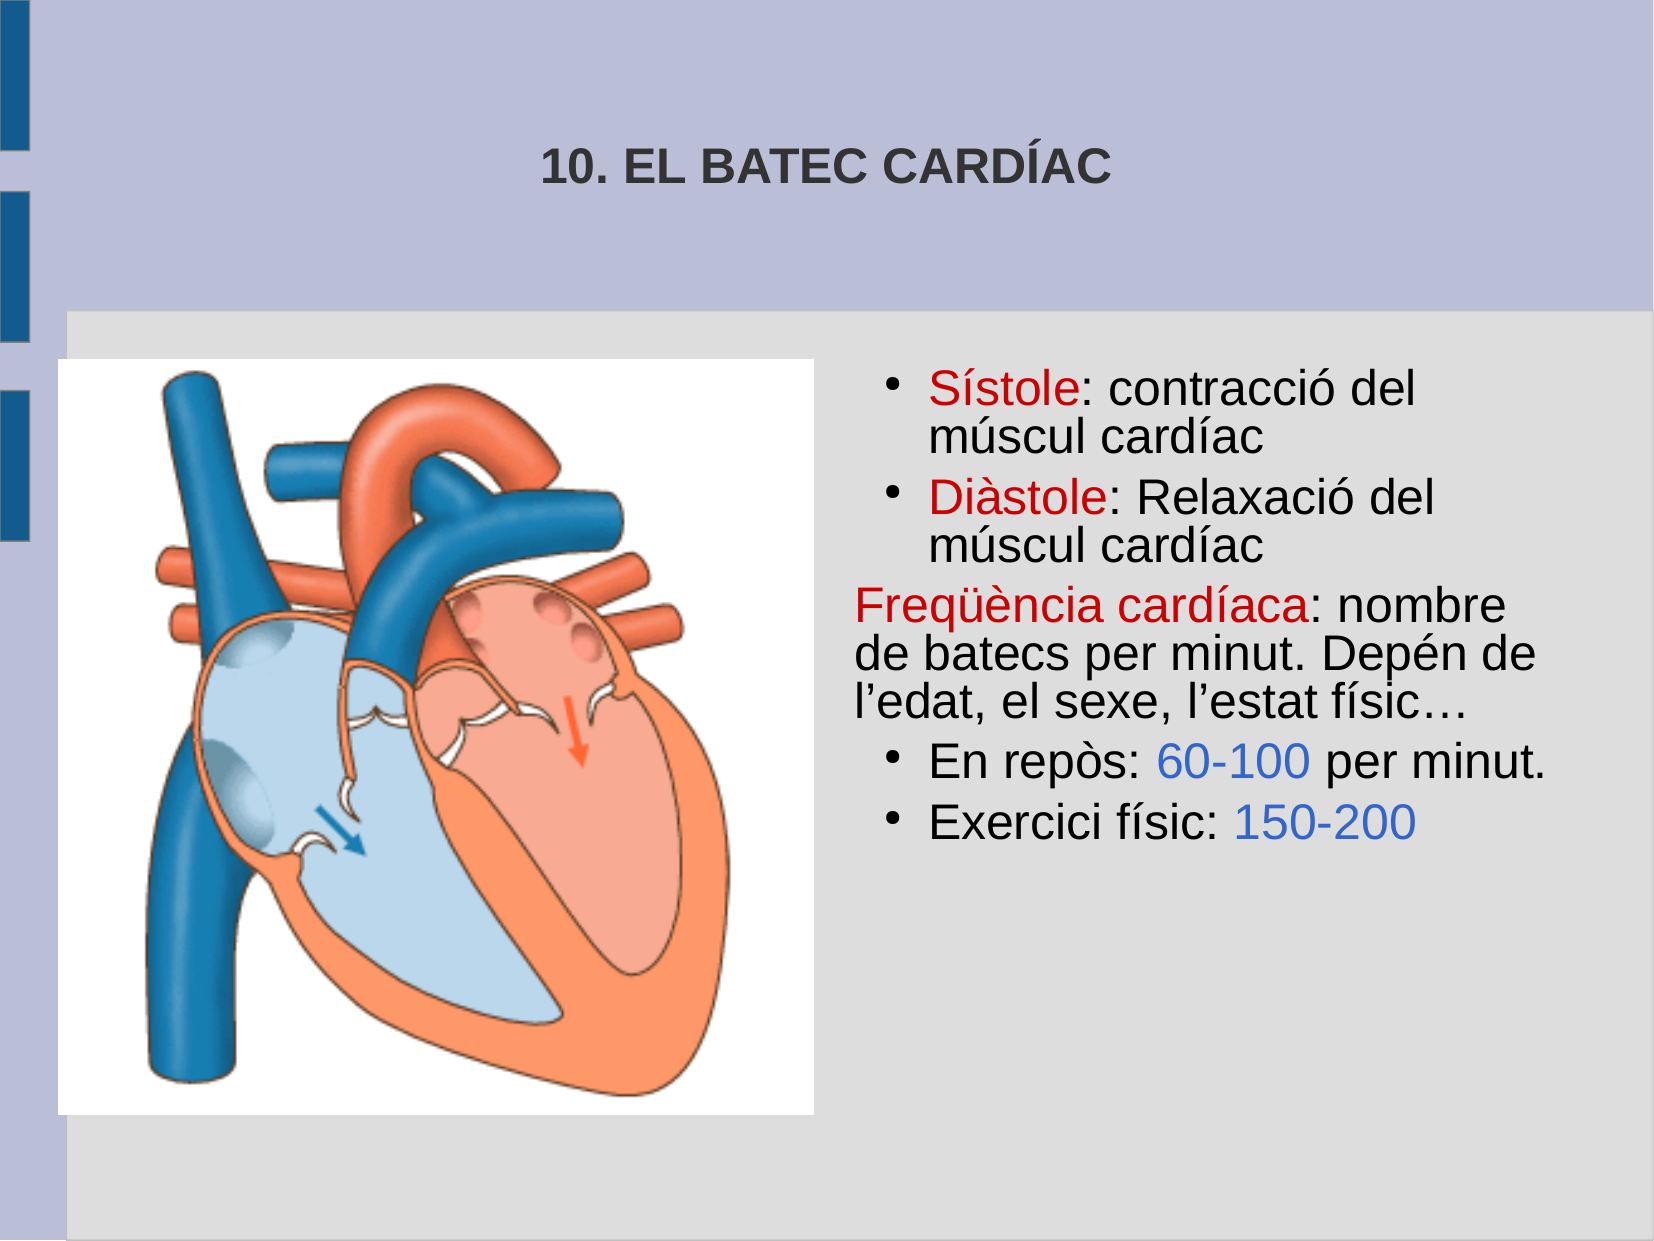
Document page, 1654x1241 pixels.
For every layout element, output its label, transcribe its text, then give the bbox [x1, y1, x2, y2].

picture [58, 359, 814, 1115]
title 10. EL BATEC CARDÍAC [82, 82, 1571, 201]
list Sístole: contracció del múscul cardíac Diàstole: Relaxació del múscul cardíac Freqüència cardíaca: nombre de batecs per minut. Depén de l’edat, el sexe, l’estat físic… En repòs: 60-100 per minut. Exercici físic: 150-200 [839, 359, 1570, 1138]
